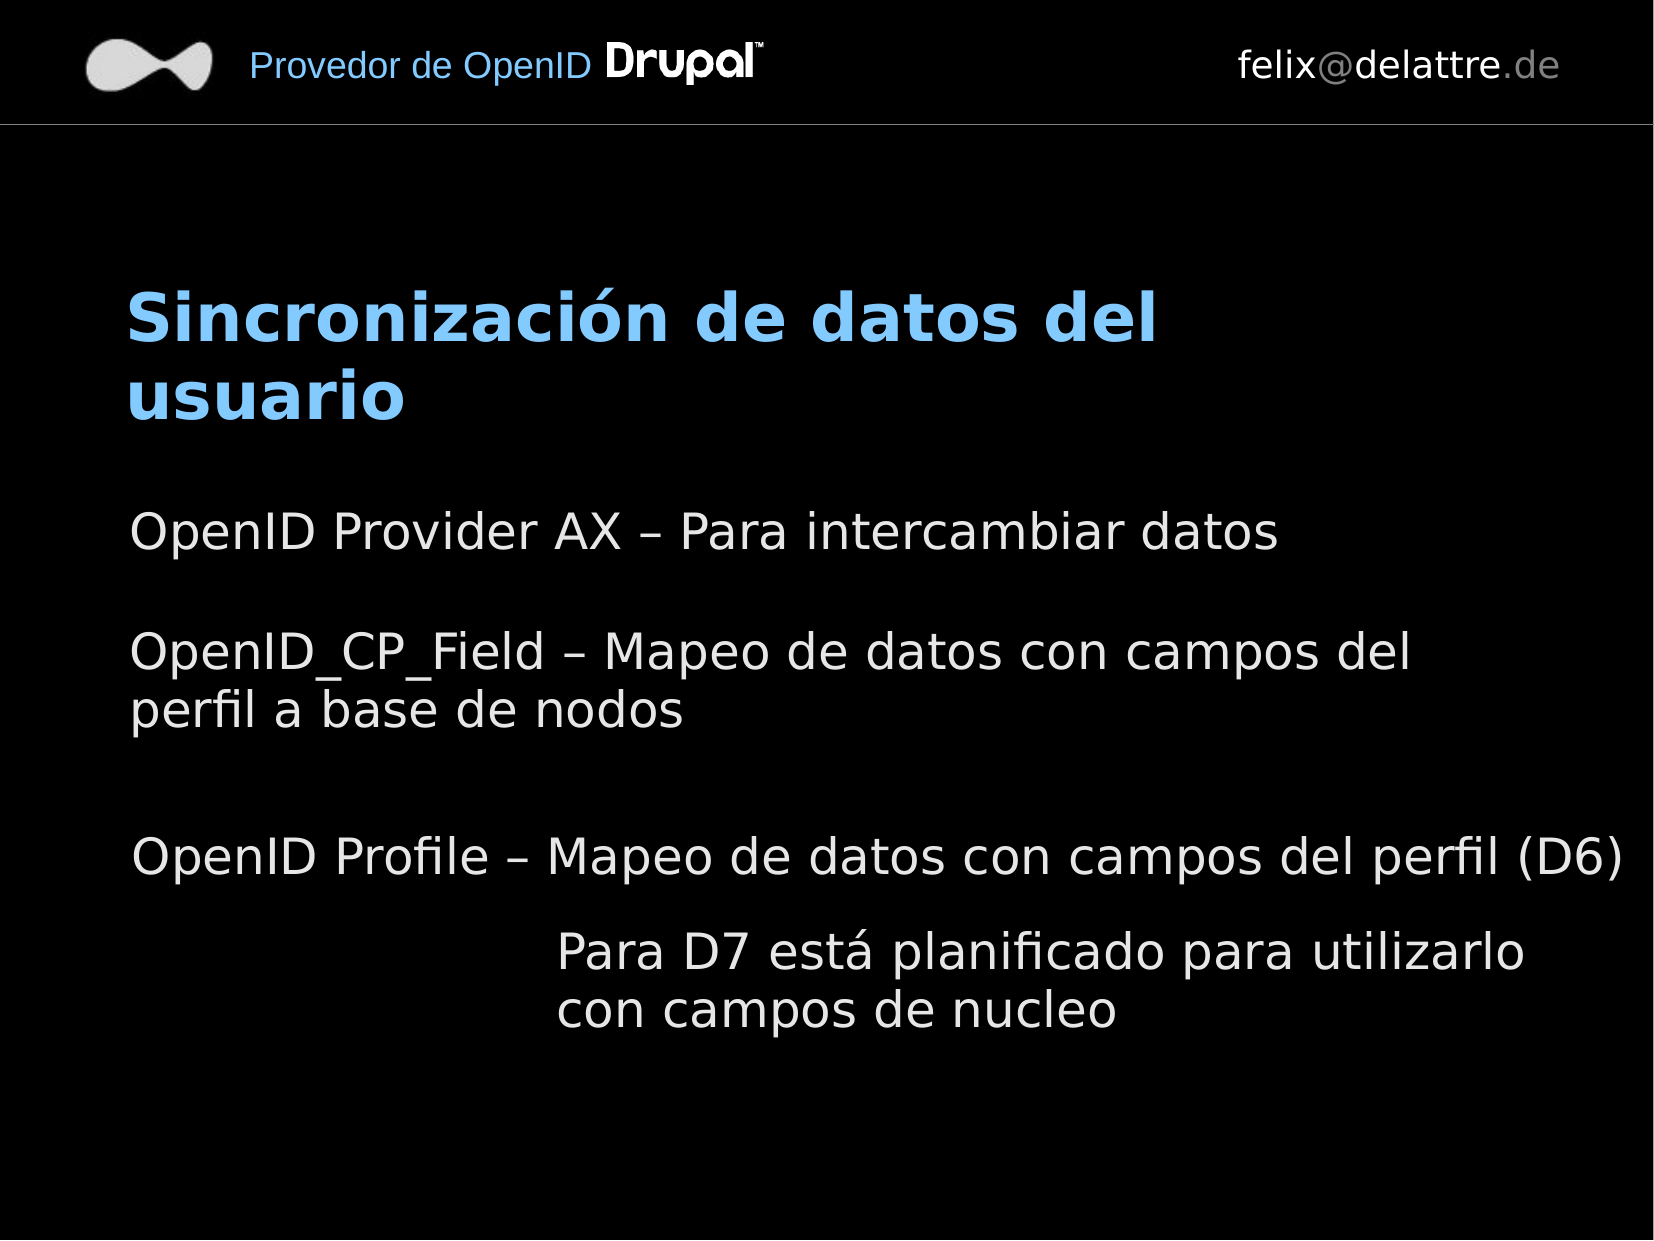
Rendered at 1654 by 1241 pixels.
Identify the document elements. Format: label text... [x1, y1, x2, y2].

text_box OpenID Profile – Mapeo de datos con campos del perfil (D6) [117, 820, 1654, 894]
text_box Para D7 está planificado para utilizarlo con campos de nucleo [541, 915, 1647, 1047]
text_box Sincronización de datos del usuario [110, 272, 1412, 443]
picture [62, 31, 229, 104]
text_box OpenID_CP_Field – Mapeo de datos con campos del perfil a base de nodos [114, 615, 1533, 747]
text_box OpenID Provider AX – Para intercambiar datos [115, 495, 1571, 569]
